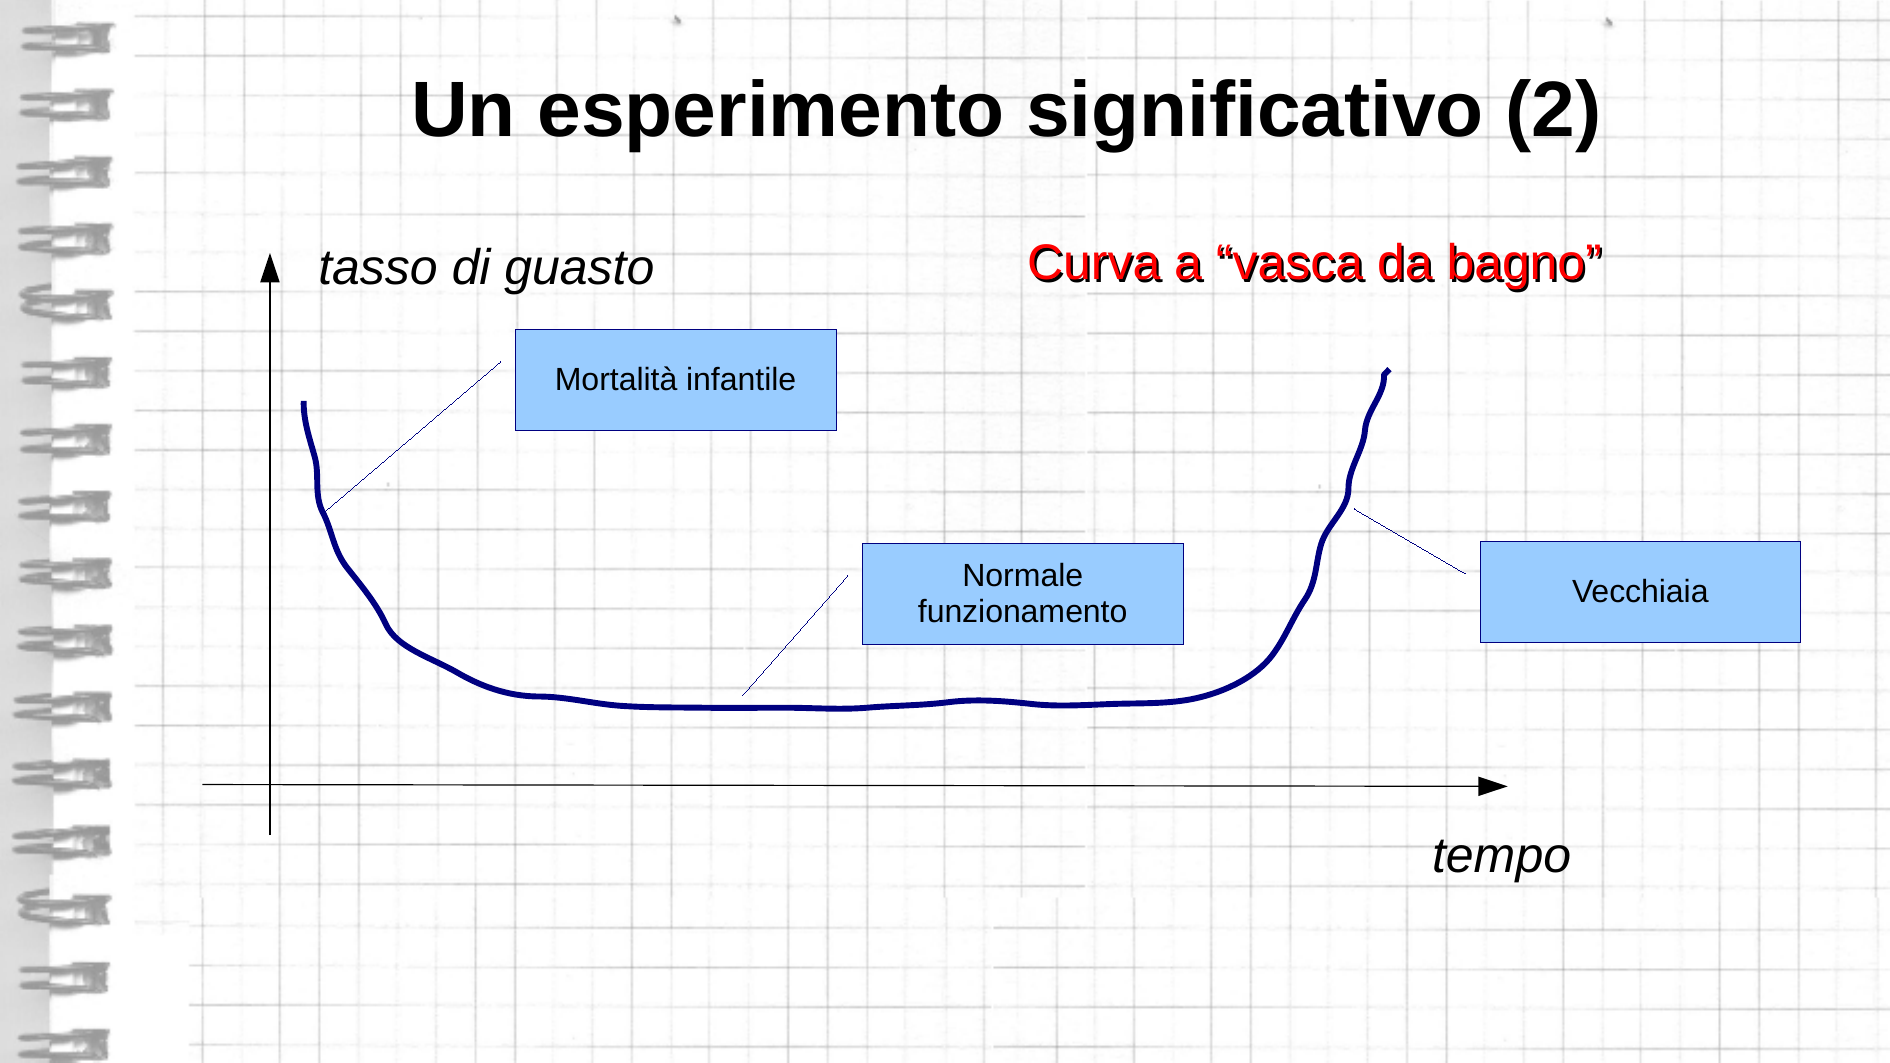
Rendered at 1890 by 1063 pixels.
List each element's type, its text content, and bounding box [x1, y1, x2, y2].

text_box tasso di guasto [303, 231, 743, 310]
picture [0, 0, 1890, 1063]
text_box tempo [1417, 820, 1688, 898]
text_box Mortalità infantile [515, 329, 836, 430]
title Un esperimento significativo (2) [124, 20, 1890, 198]
text_box Normale funzionamento [863, 543, 1183, 644]
text_box Curva a “vasca da bagno” [1012, 227, 1704, 298]
text_box Vecchiaia [1480, 541, 1801, 643]
